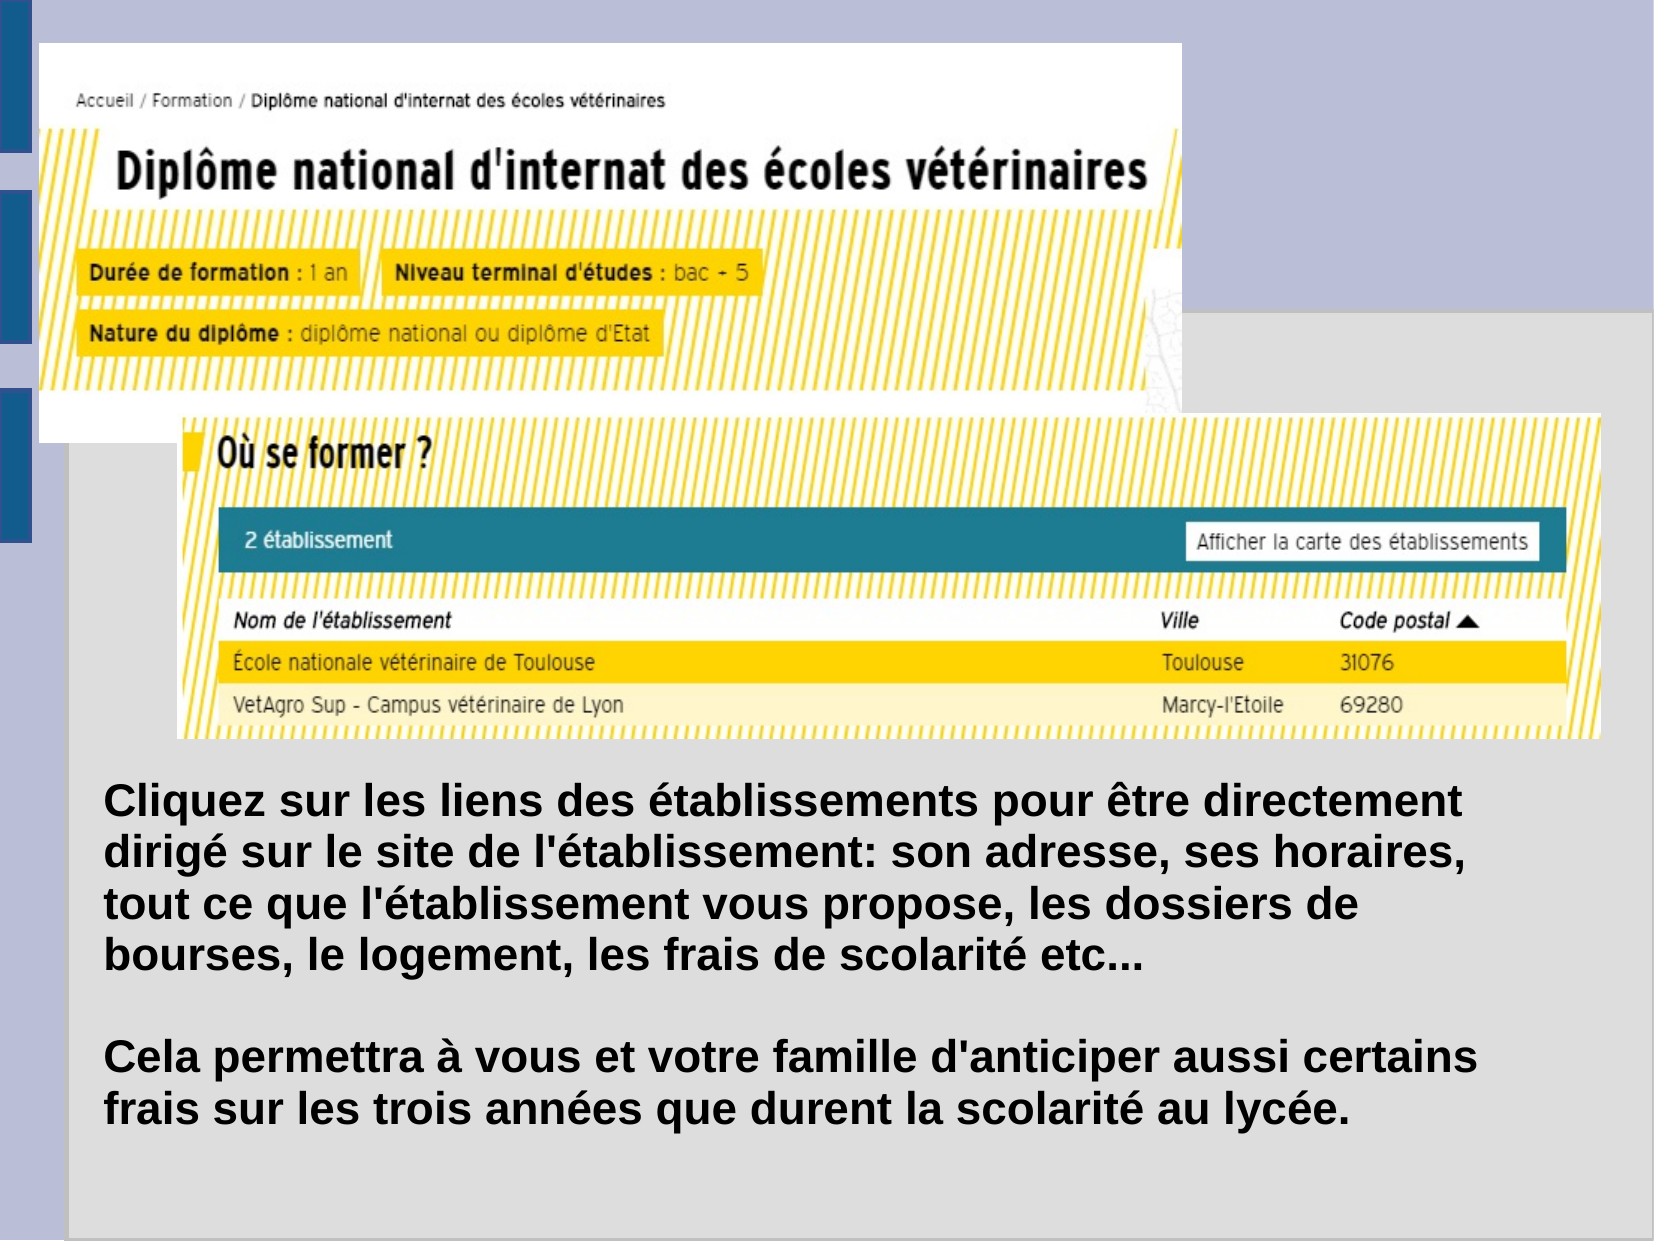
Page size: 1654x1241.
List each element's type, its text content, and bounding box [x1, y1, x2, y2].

text_box Cliquez sur les liens des établissements pour être directement dirigé sur le site de l'établissement: son adresse, ses horaires, tout ce que l'établissement vous propose, les dossiers de bourses, le logement, les frais de scolarité etc... Cela permettra à vous et votre famille d'anticiper aussi certains frais sur les trois années que durent la scolarité au lycée. [88, 767, 1565, 1149]
picture [39, 43, 1601, 739]
